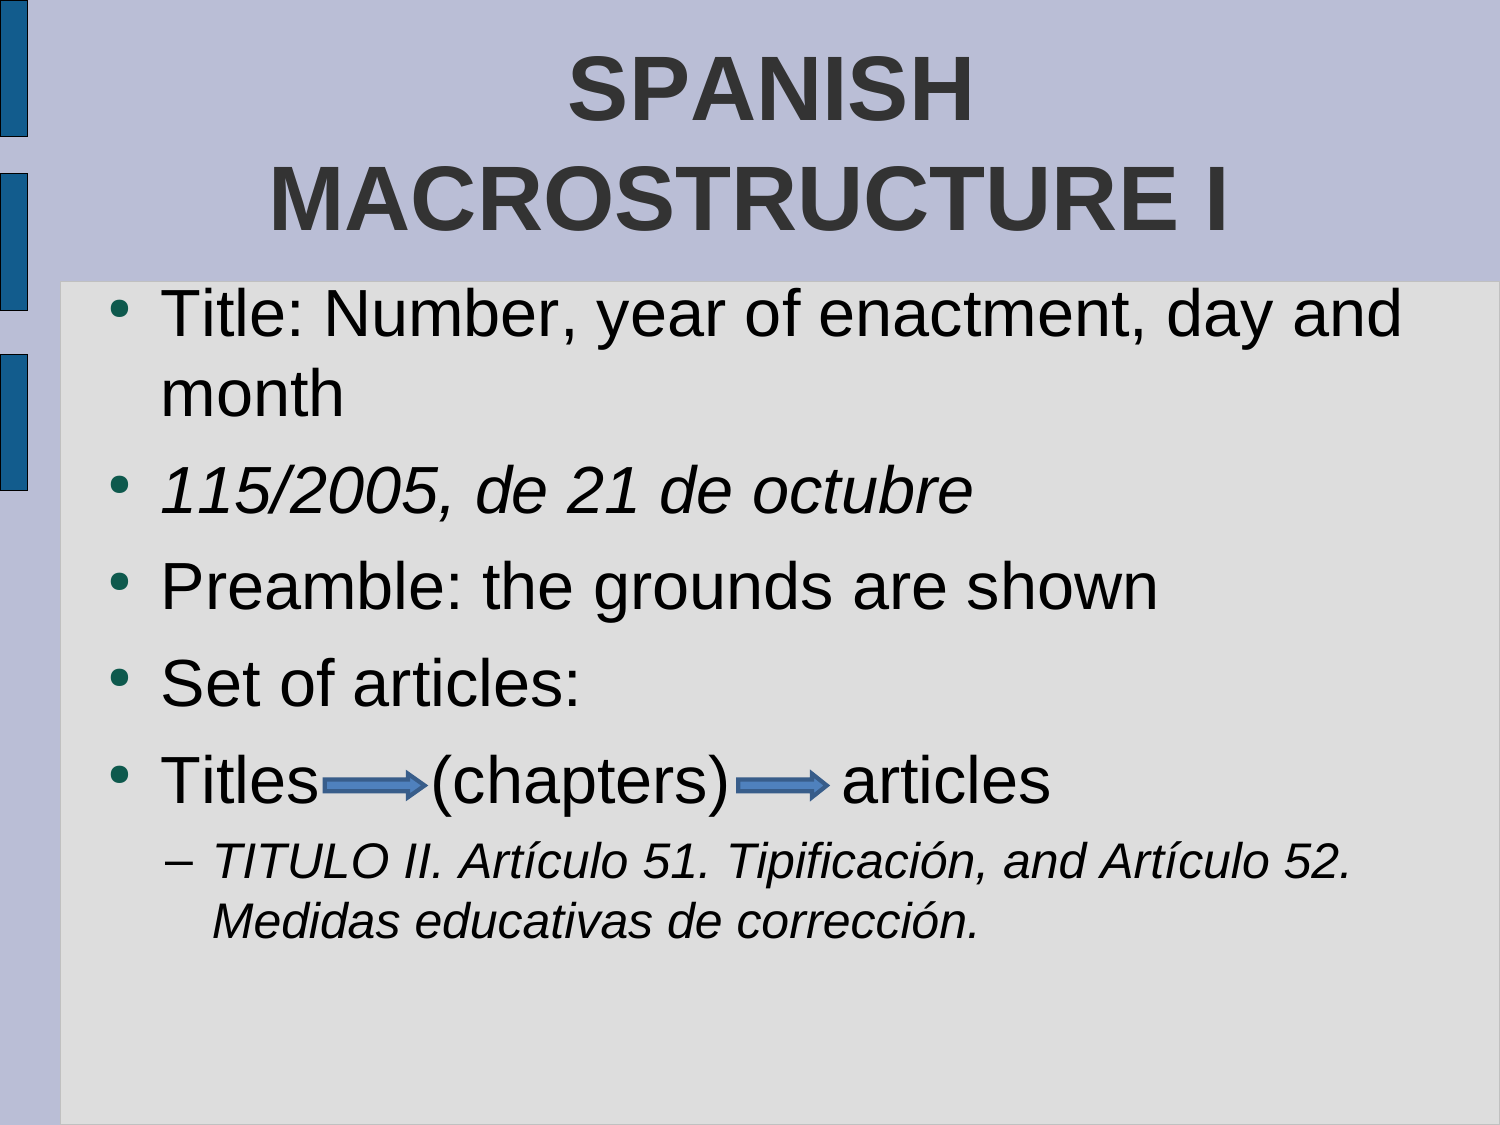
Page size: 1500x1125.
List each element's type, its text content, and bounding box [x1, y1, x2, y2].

text_box [324, 773, 425, 798]
title SPANISH MACROSTRUCTURE I [75, 21, 1426, 257]
list Title: Number, year of enactment, day and month 115/2005, de 21 de octubre Preamble: the grounds are shown Set of articles: Titles (chapters) articles TITULO II. Artículo 51. Tipificación, and Artículo 52. Medidas educativas de corrección. [75, 262, 1426, 1044]
text_box [738, 773, 827, 798]
